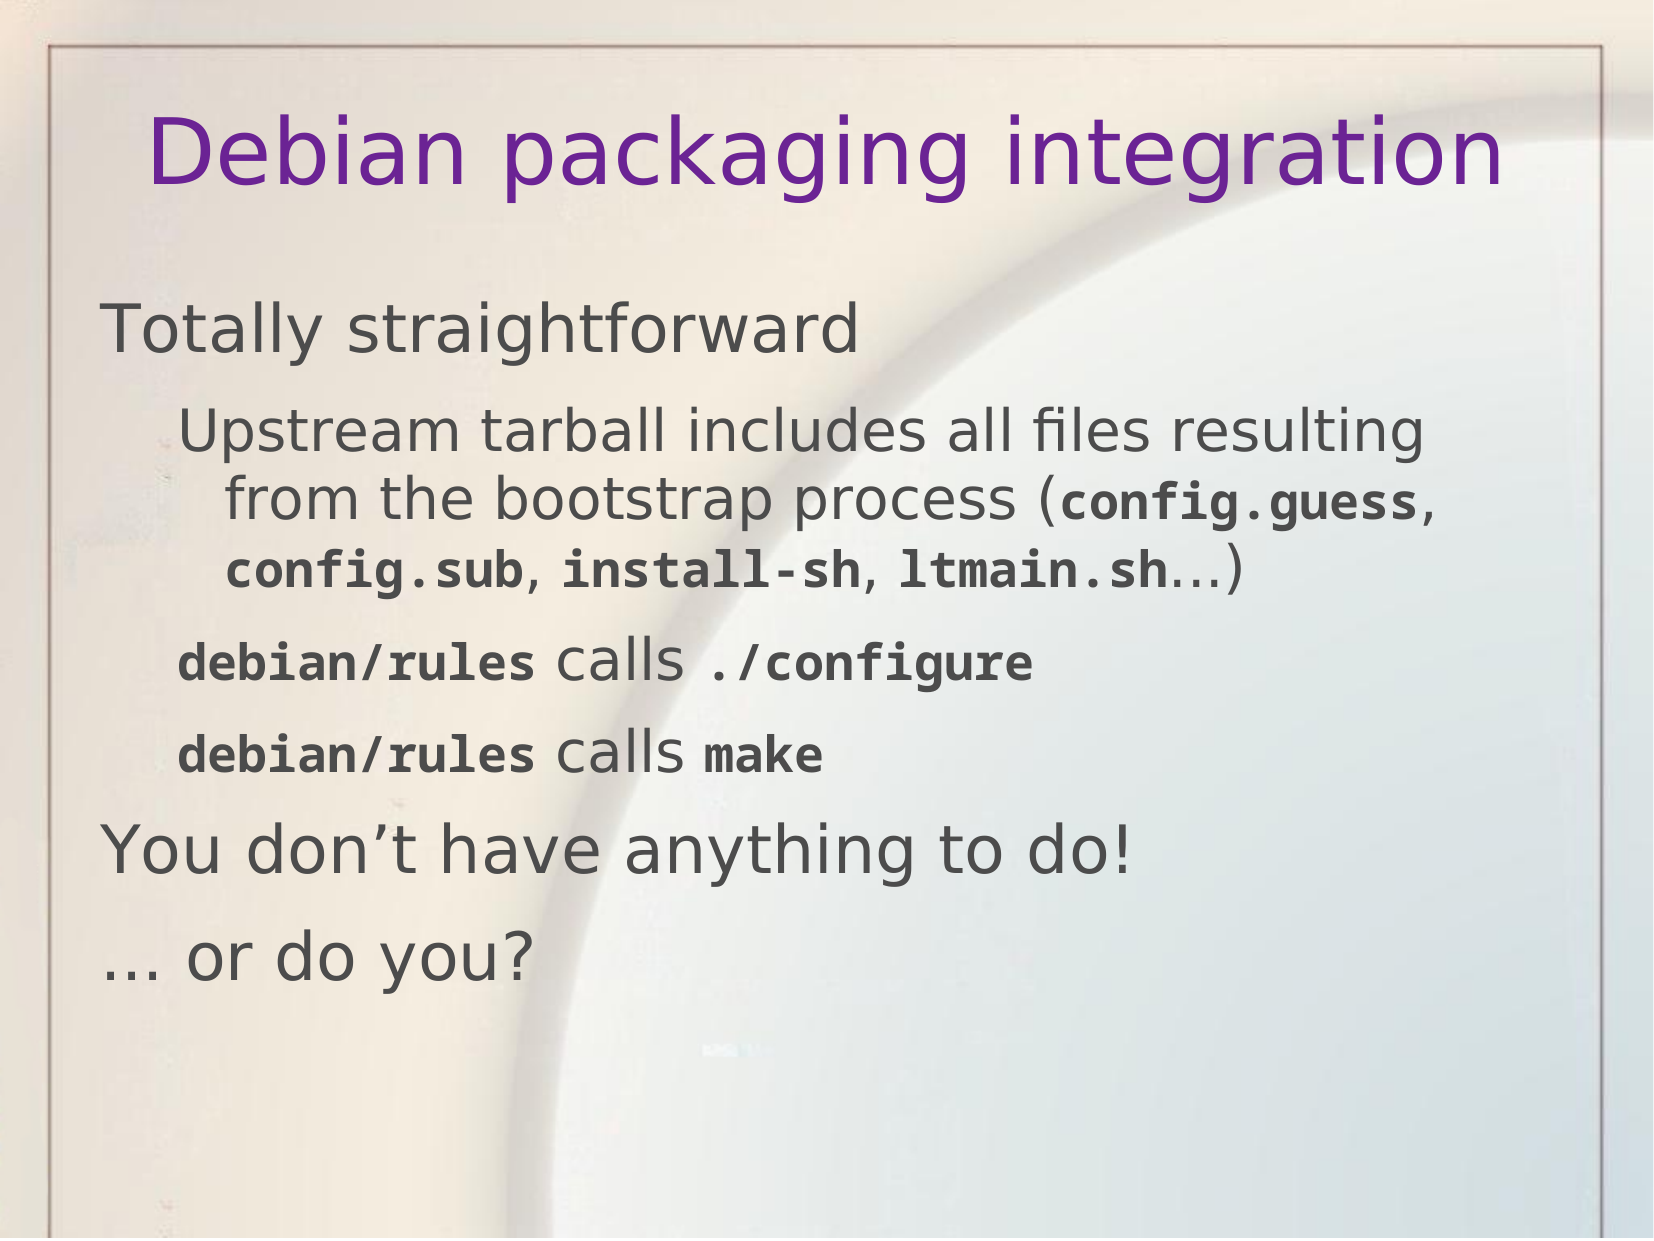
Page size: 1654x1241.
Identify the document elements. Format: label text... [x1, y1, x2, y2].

list Totally straightforward Upstream tarball includes all files resulting from the bootstrap process (config.guess, config.sub, install-sh, ltmain.sh...) debian/rules calls ./configure debian/rules calls make You don’t have anything to do! ... or do you? [82, 290, 1571, 1109]
picture [0, 0, 1654, 1238]
title Debian packaging integration [82, 49, 1571, 257]
